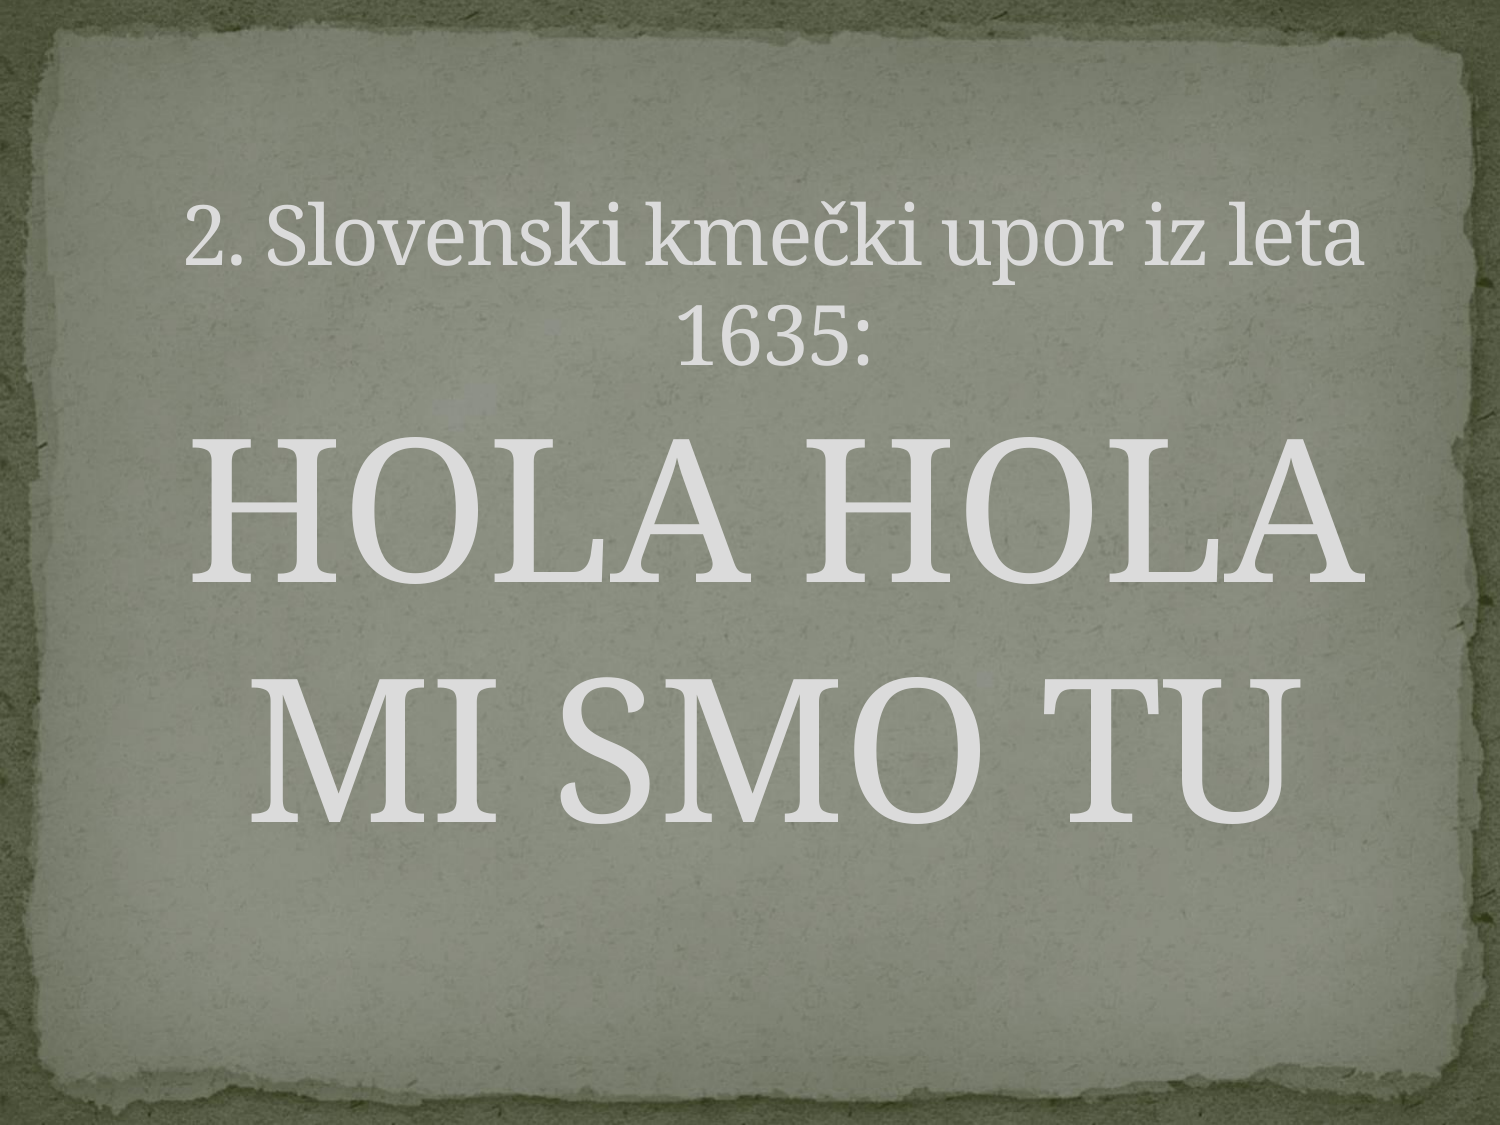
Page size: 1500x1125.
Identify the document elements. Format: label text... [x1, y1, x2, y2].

picture [0, 0, 1500, 1125]
title 2. Slovenski kmečki upor iz leta 1635: HOLA HOLA MI SMO TU [123, 45, 1425, 870]
